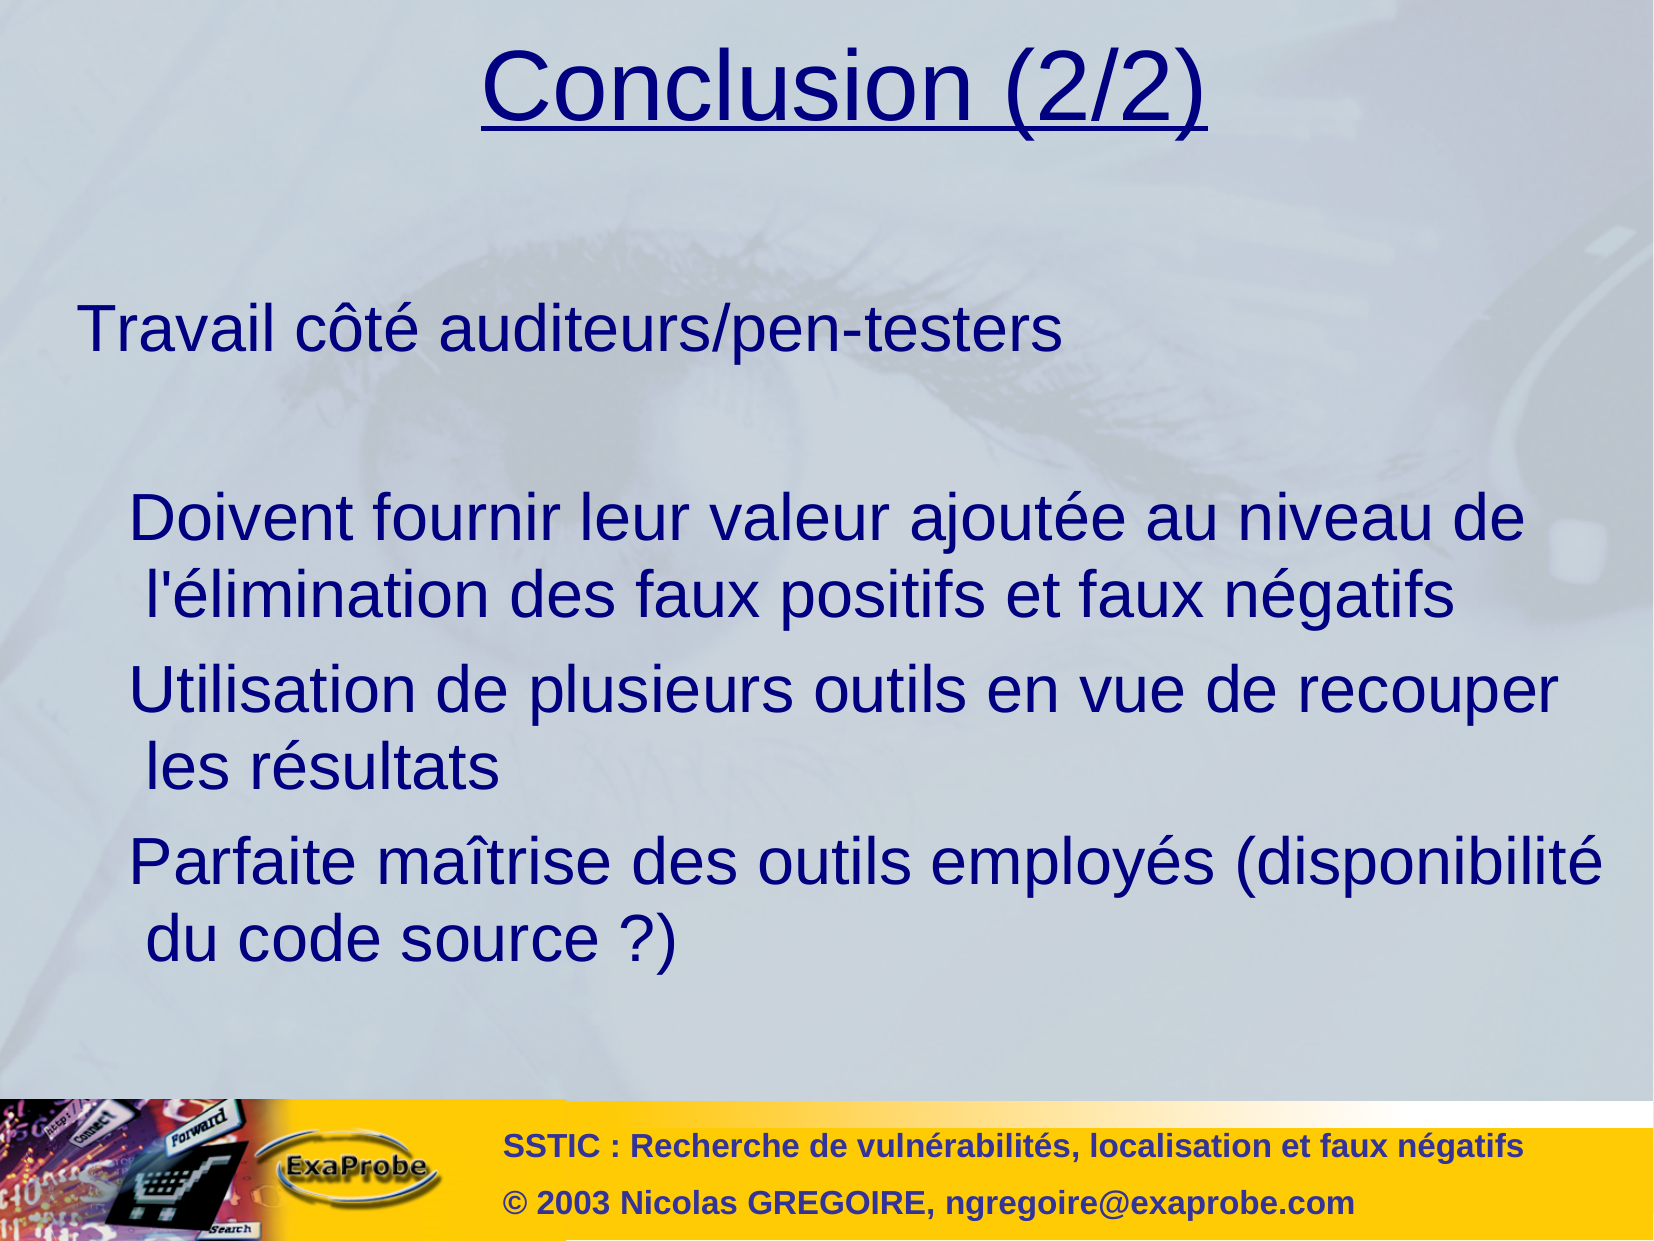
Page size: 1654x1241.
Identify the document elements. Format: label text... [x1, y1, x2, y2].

subtitle Travail côté auditeurs/pen-testers Doivent fournir leur valeur ajoutée au niveau de l'élimination des faux positifs et faux négatifs Utilisation de plusieurs outils en vue de recouper les résultats Parfaite maîtrise des outils employés (disponibilité du code source ?) [39, 222, 1623, 1042]
title Conclusion (2/2) [0, 0, 1654, 167]
